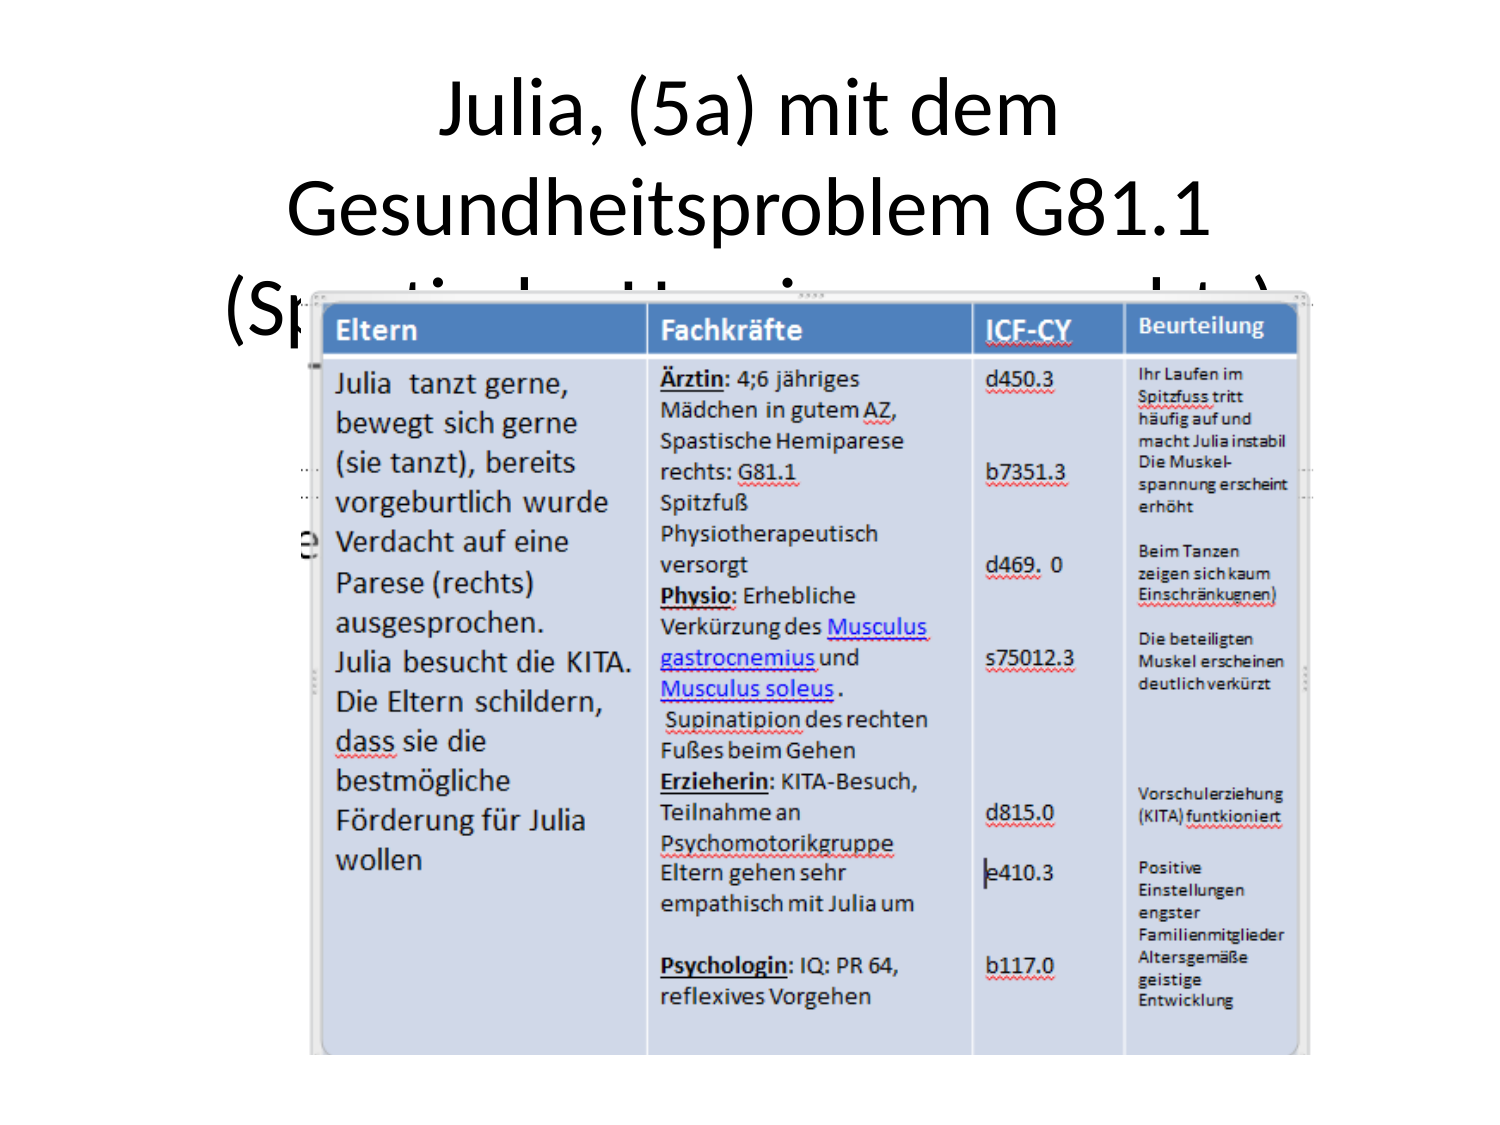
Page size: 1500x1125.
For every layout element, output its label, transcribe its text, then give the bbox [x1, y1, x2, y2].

picture [301, 290, 1314, 1055]
title Julia, (5a) mit dem Gesundheitsproblem G81.1 (Spastische Hemiparese rechts) [75, 45, 1426, 233]
